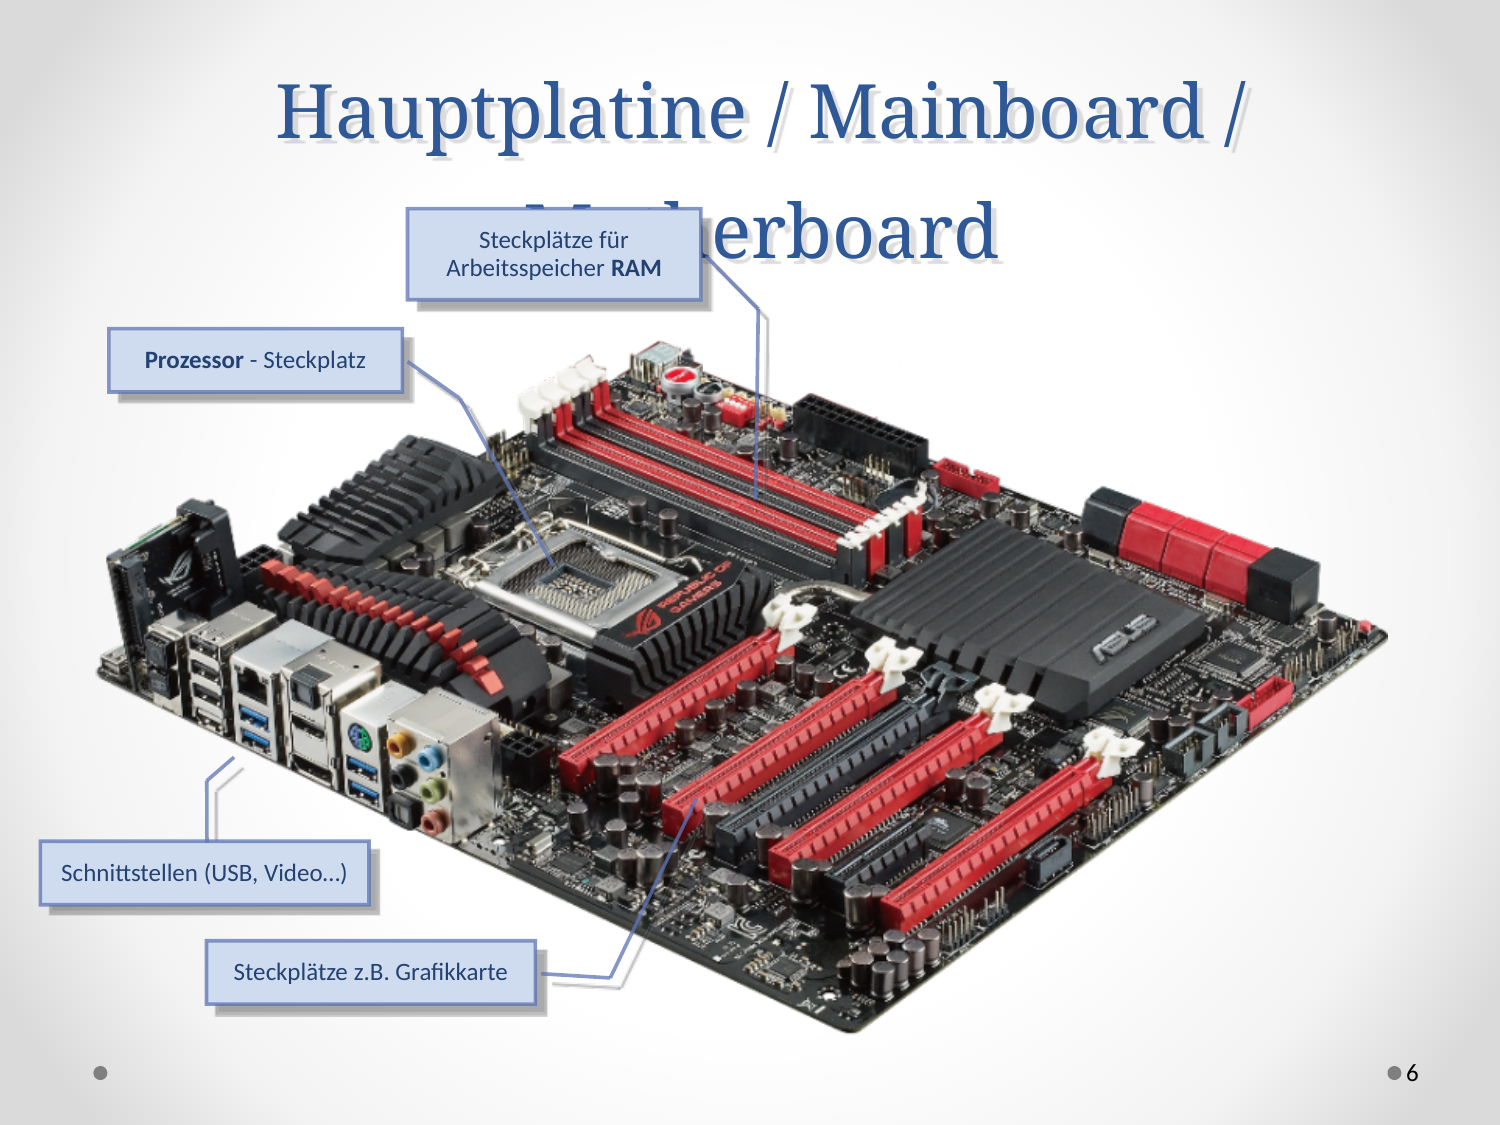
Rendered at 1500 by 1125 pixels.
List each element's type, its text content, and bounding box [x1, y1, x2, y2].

text_box Schnittstellen (USB, Video…) [40, 757, 369, 905]
text_box Prozessor - Steckplatz [109, 329, 402, 392]
title Hauptplatine / Mainboard / Motherboard [41, 24, 1483, 161]
text_box Steckplätze für Arbeitsspeicher RAM [408, 209, 701, 300]
text_box Steckplätze z.B. Grafikkarte [206, 941, 535, 1004]
picture [88, 325, 1388, 1055]
